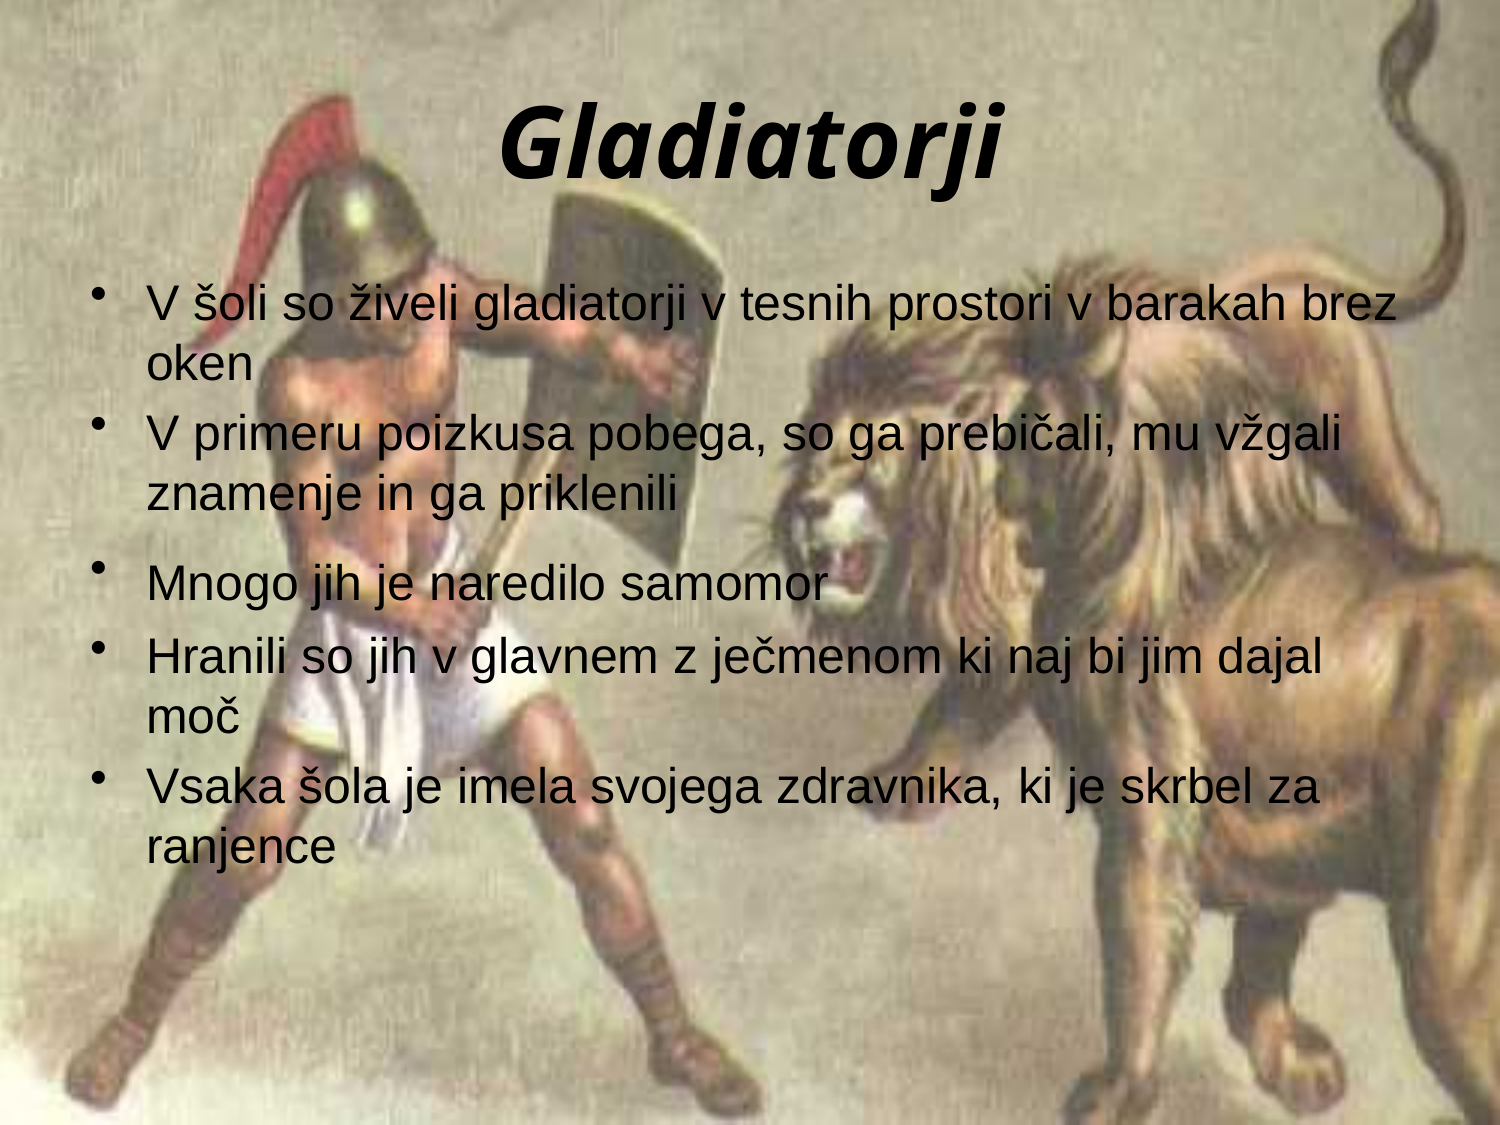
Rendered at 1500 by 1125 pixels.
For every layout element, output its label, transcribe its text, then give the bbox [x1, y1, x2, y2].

title Gladiatorji [75, 45, 1425, 233]
picture [0, 0, 1500, 1125]
list V šoli so živeli gladiatorji v tesnih prostori v barakah brez oken V primeru poizkusa pobega, so ga prebičali, mu vžgali znamenje in ga priklenili Mnogo jih je naredilo samomor Hranili so jih v glavnem z ječmenom ki naj bi jim dajal moč Vsaka šola je imela svojega zdravnika, ki je skrbel za ranjence [75, 262, 1425, 1005]
